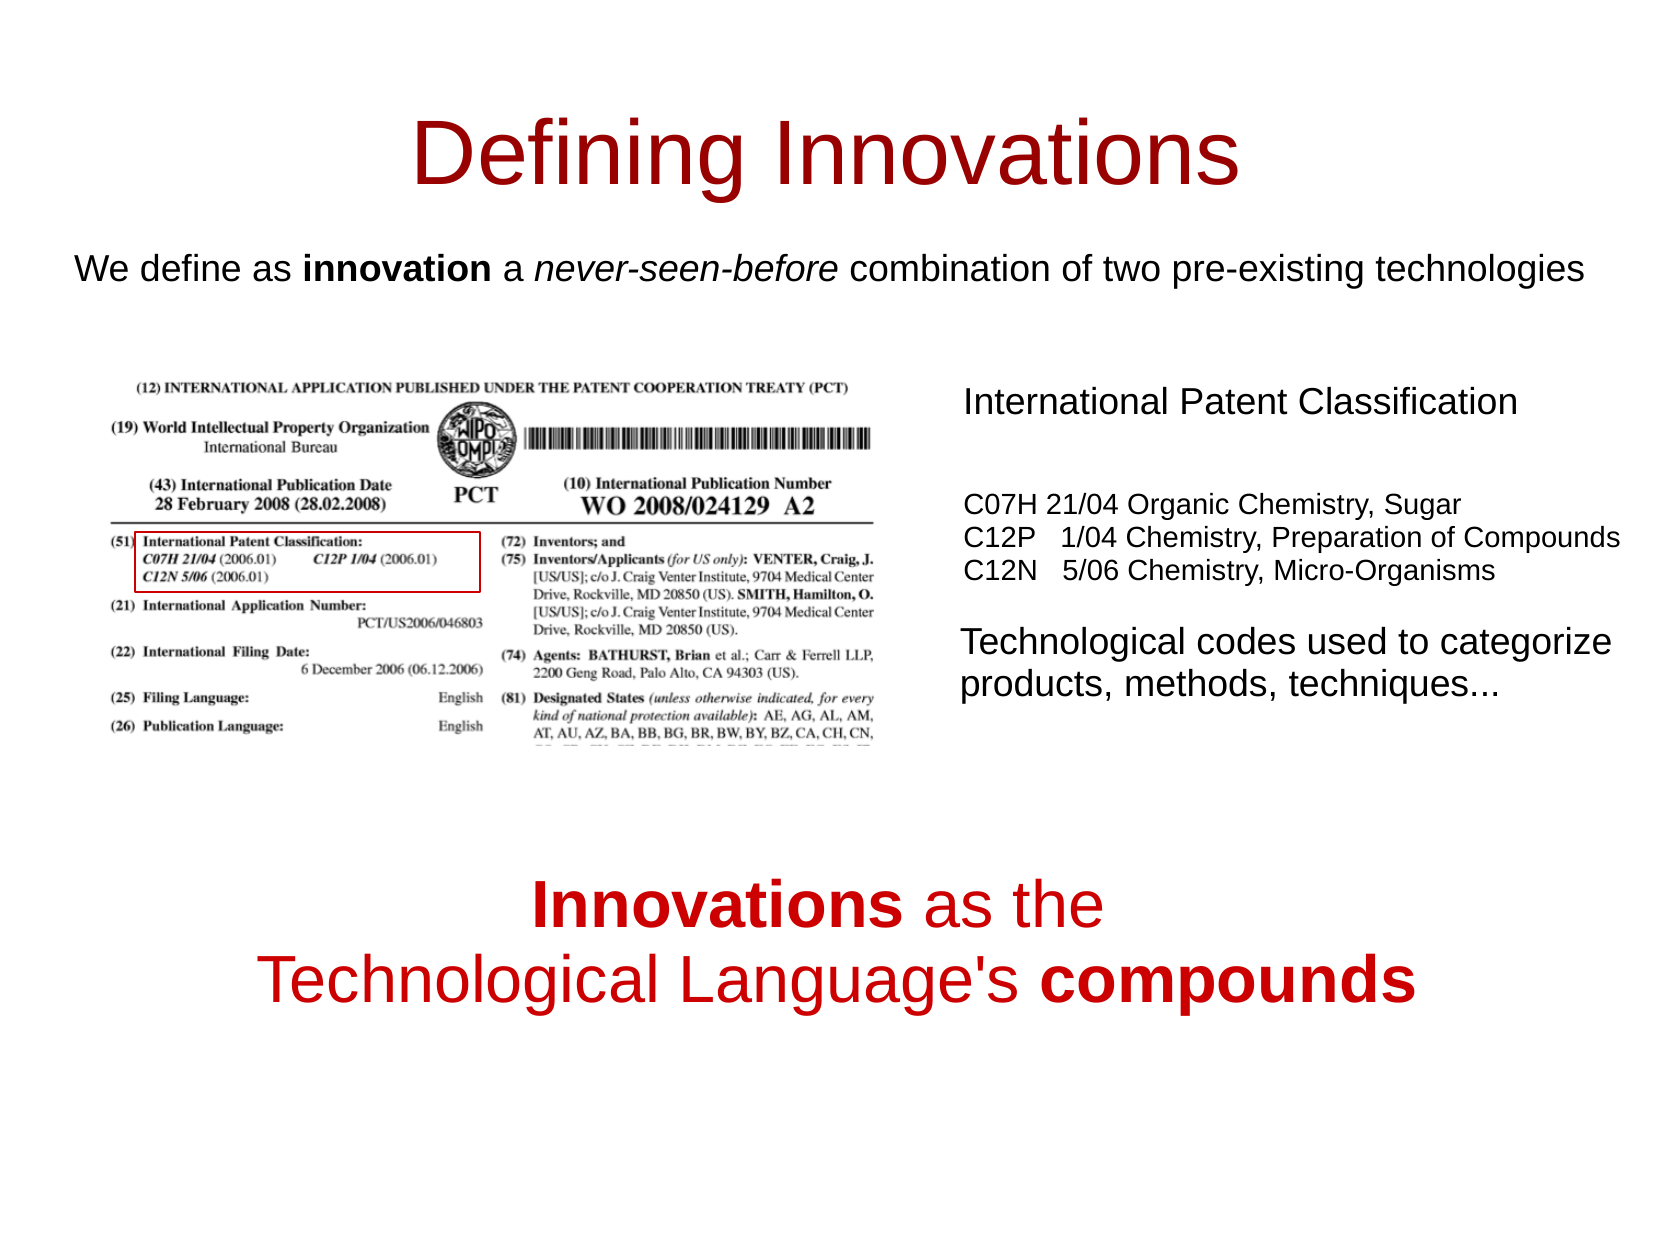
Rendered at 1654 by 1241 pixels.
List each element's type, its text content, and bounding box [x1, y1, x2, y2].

text_box Innovations as the Technological Language's compounds [223, 859, 1431, 1024]
text_box Technological codes used to categorize products, methods, techniques... [945, 613, 1639, 713]
text_box International Patent Classification [948, 373, 1534, 431]
picture [44, 353, 885, 746]
text_box C07H 21/04 Organic Chemistry, Sugar C12P 1/04 Chemistry, Preparation of Compounds C12N 5/06 Chemistry, Micro-Organisms [948, 480, 1637, 594]
text_box [135, 532, 481, 593]
title Defining Innovations [82, 49, 1571, 239]
text_box We define as innovation a never-seen-before combination of two pre-existing technologies [59, 239, 1610, 298]
